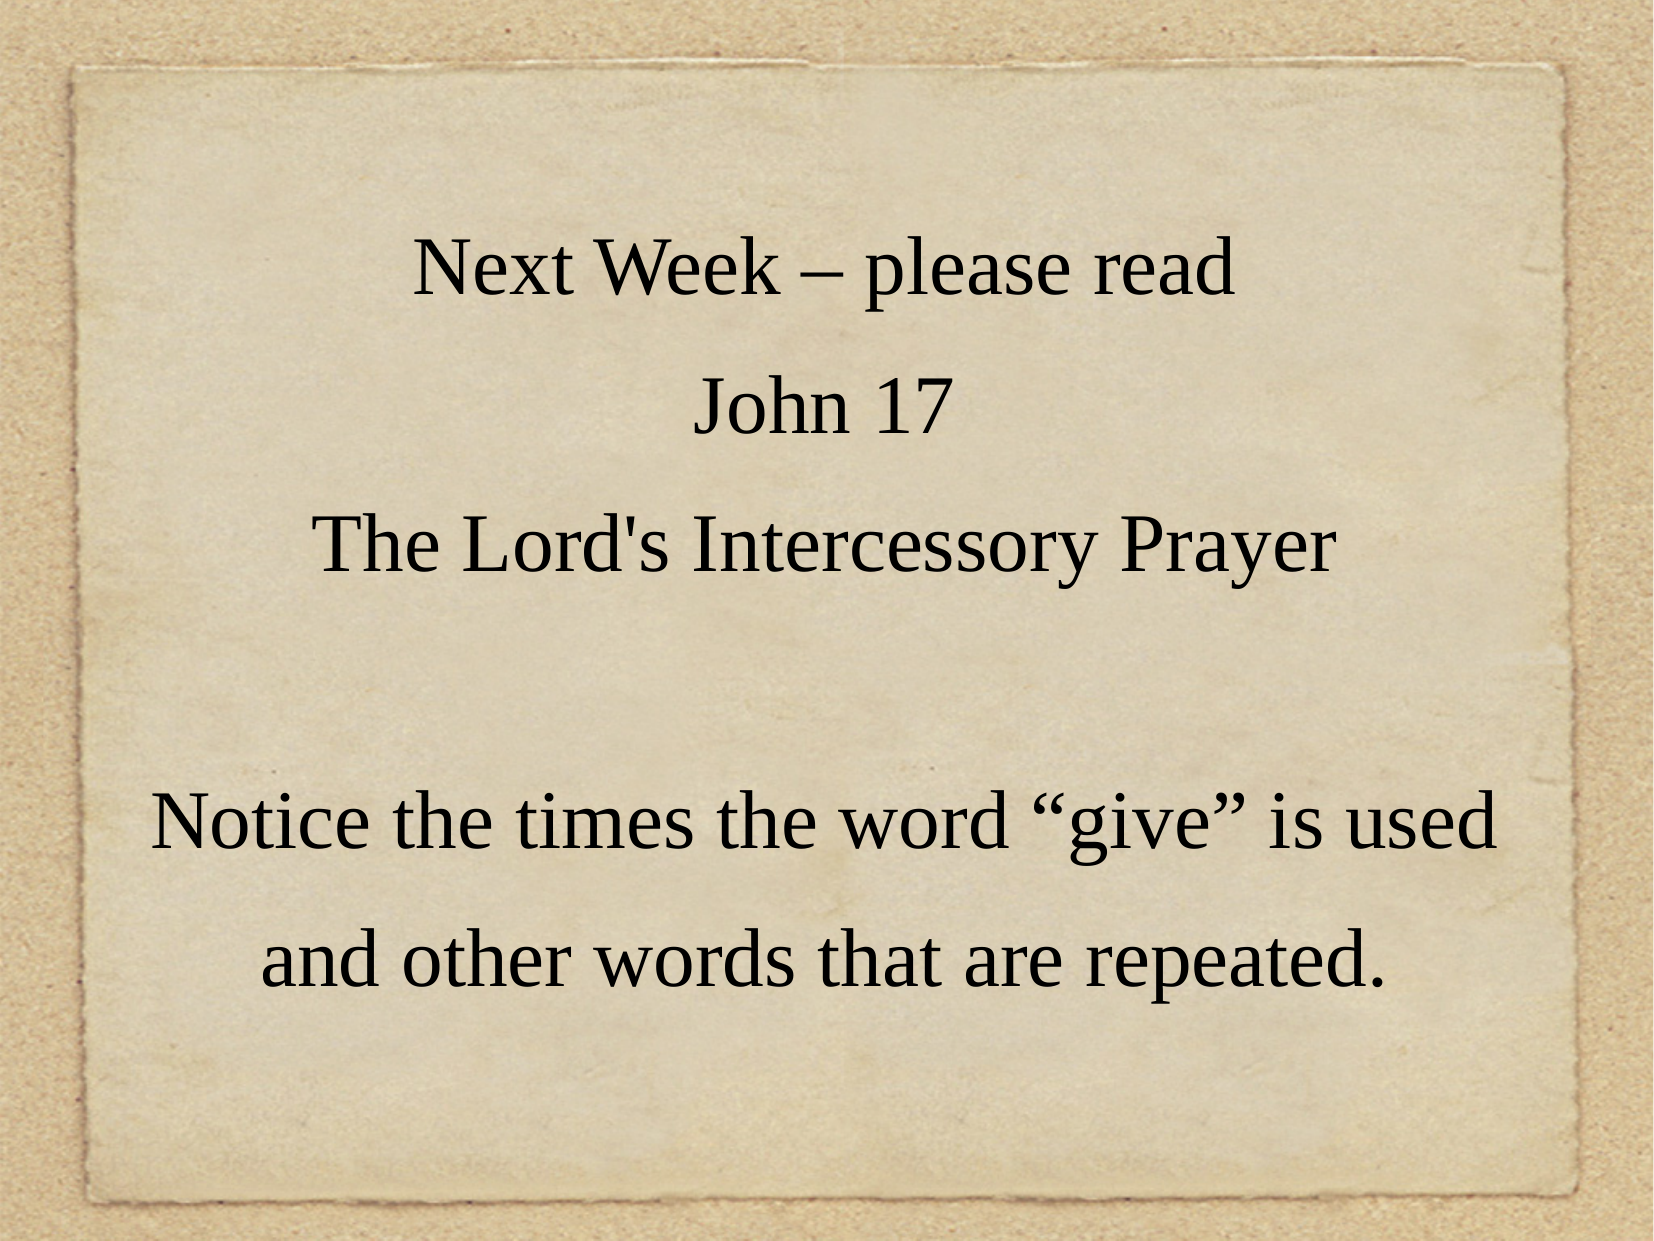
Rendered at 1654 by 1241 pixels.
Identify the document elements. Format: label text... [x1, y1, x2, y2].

text_box Next Week – please read John 17 The Lord's Intercessory Prayer Notice the times the word “give” is used and other words that are repeated. [75, 75, 1576, 1201]
picture [0, 0, 1654, 1241]
